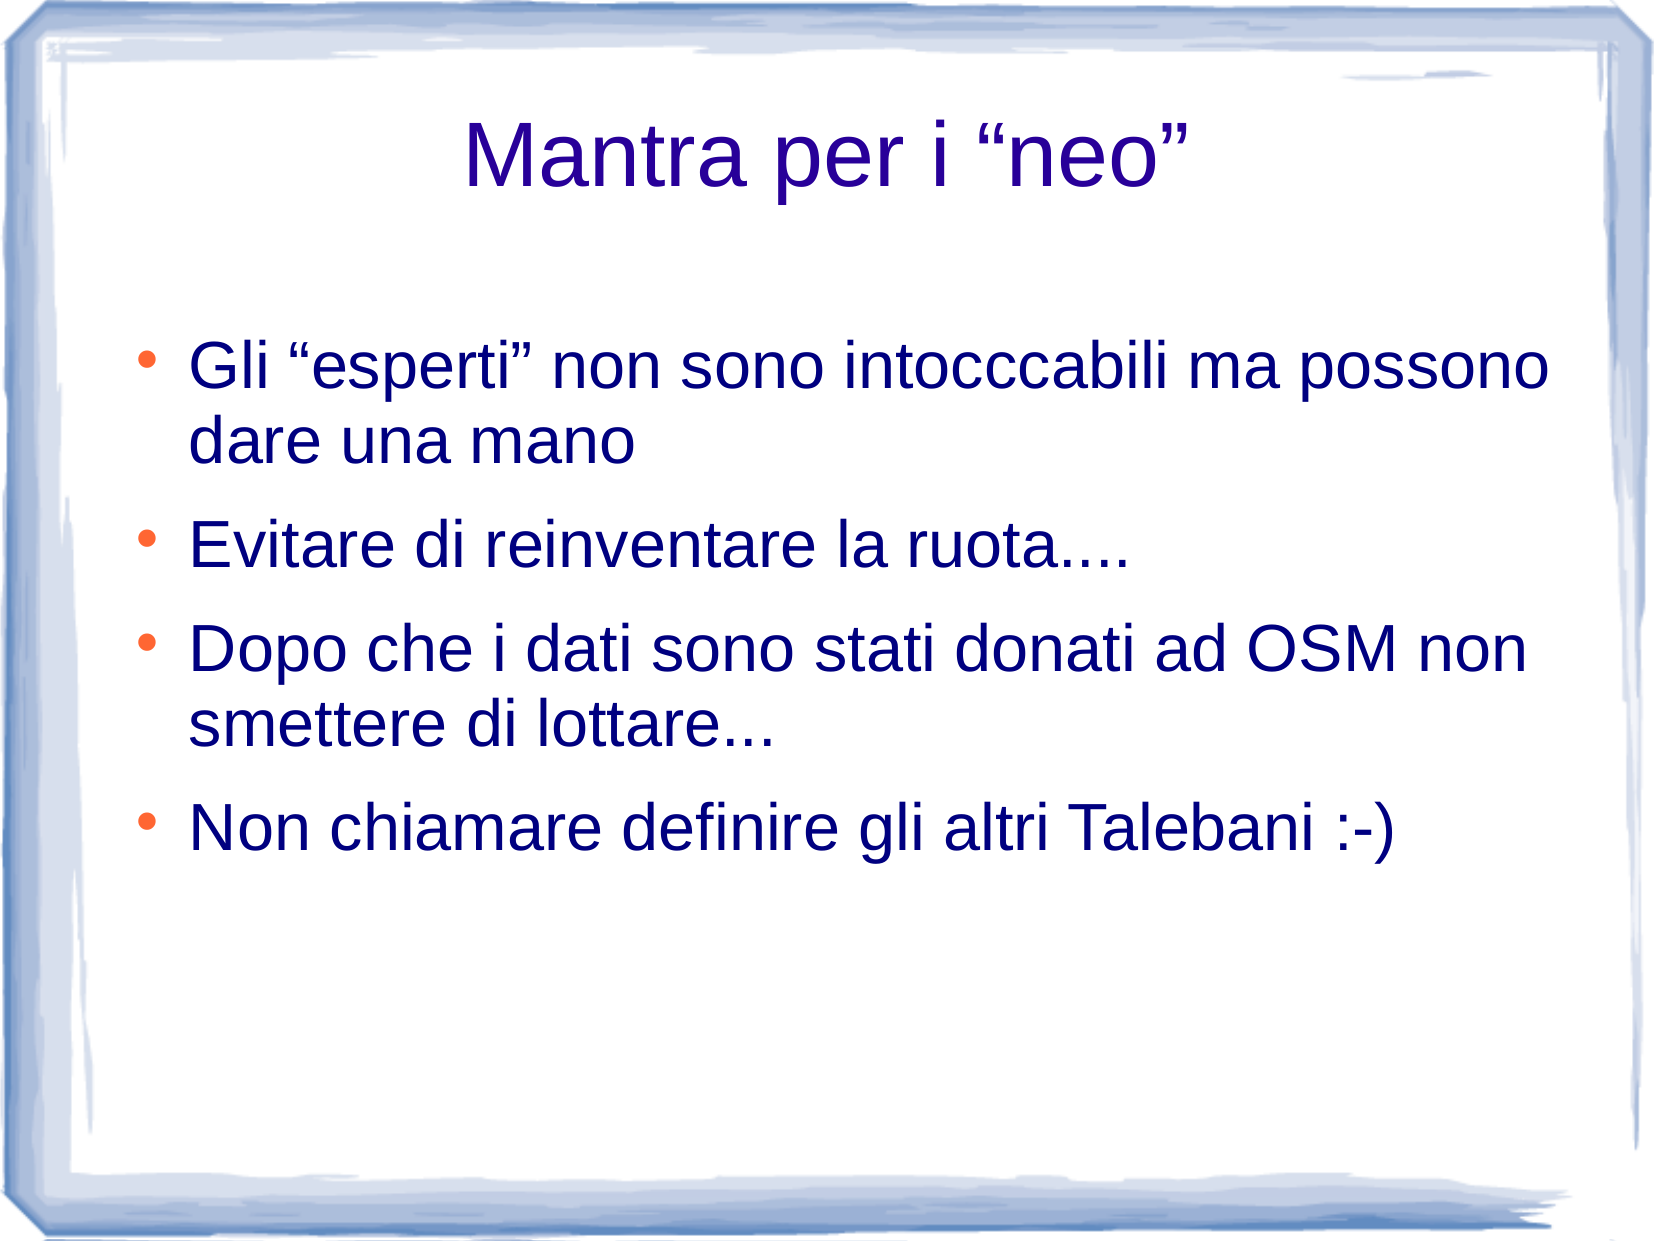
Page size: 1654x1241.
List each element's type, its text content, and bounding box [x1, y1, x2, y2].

picture [0, 0, 1654, 1241]
list Gli “esperti” non sono intocccabili ma possono dare una mano Evitare di reinventare la ruota.... Dopo che i dati sono stati donati ad OSM non smettere di lottare... Non chiamare definire gli altri Talebani :-) [118, 324, 1571, 1144]
title Mantra per i “neo” [82, 49, 1571, 257]
